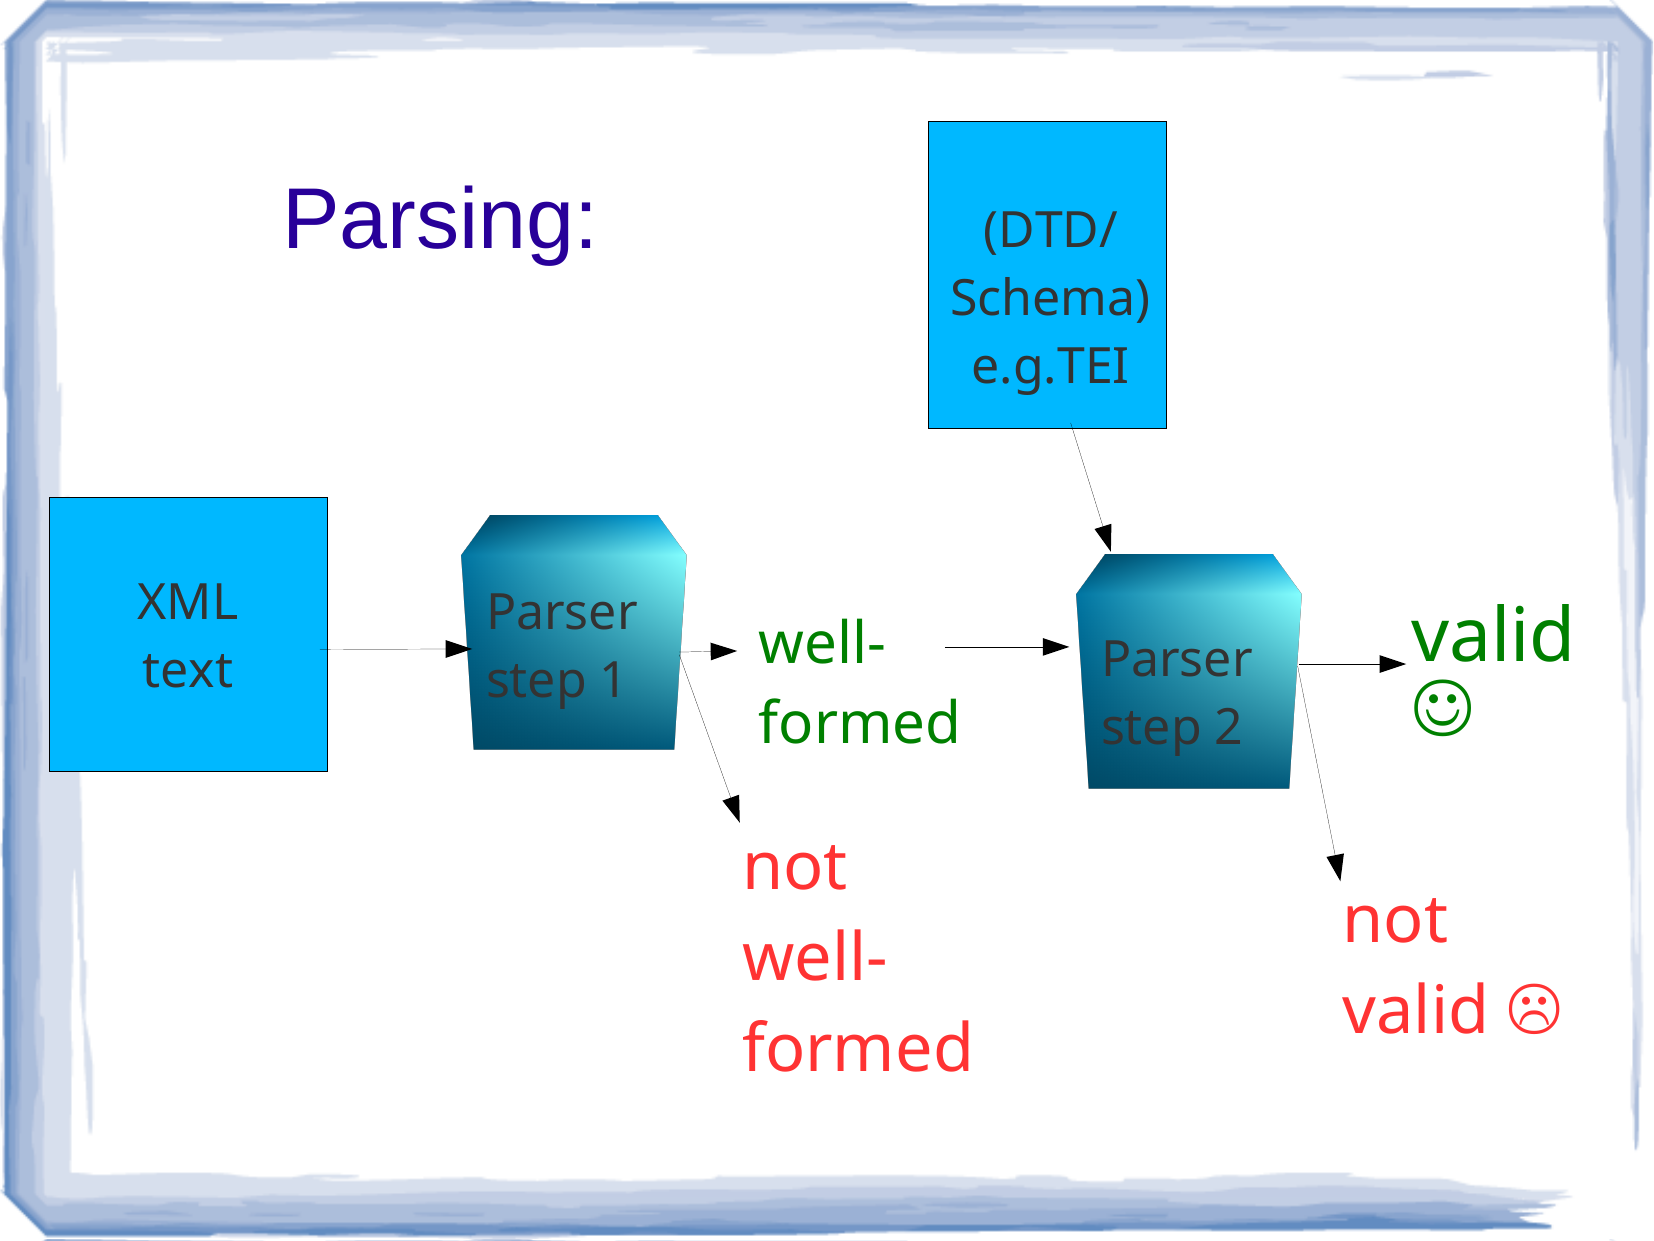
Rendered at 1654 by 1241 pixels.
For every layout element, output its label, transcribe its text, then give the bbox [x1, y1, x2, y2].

text_box Parser step 1 [486, 576, 656, 711]
title Parsing: [0, 114, 882, 322]
text_box not well-formed [742, 818, 997, 998]
text_box (DTD/ Schema) e.g.TEI [928, 125, 1173, 394]
text_box [928, 394, 1167, 429]
text_box Parser step 2 [1101, 622, 1249, 757]
text_box well-formed [759, 601, 999, 758]
text_box not valid  [1342, 871, 1609, 1035]
picture [0, 0, 1654, 1241]
text_box [928, 121, 1167, 125]
text_box valid  [1411, 581, 1593, 766]
text_box XML text [49, 497, 328, 772]
